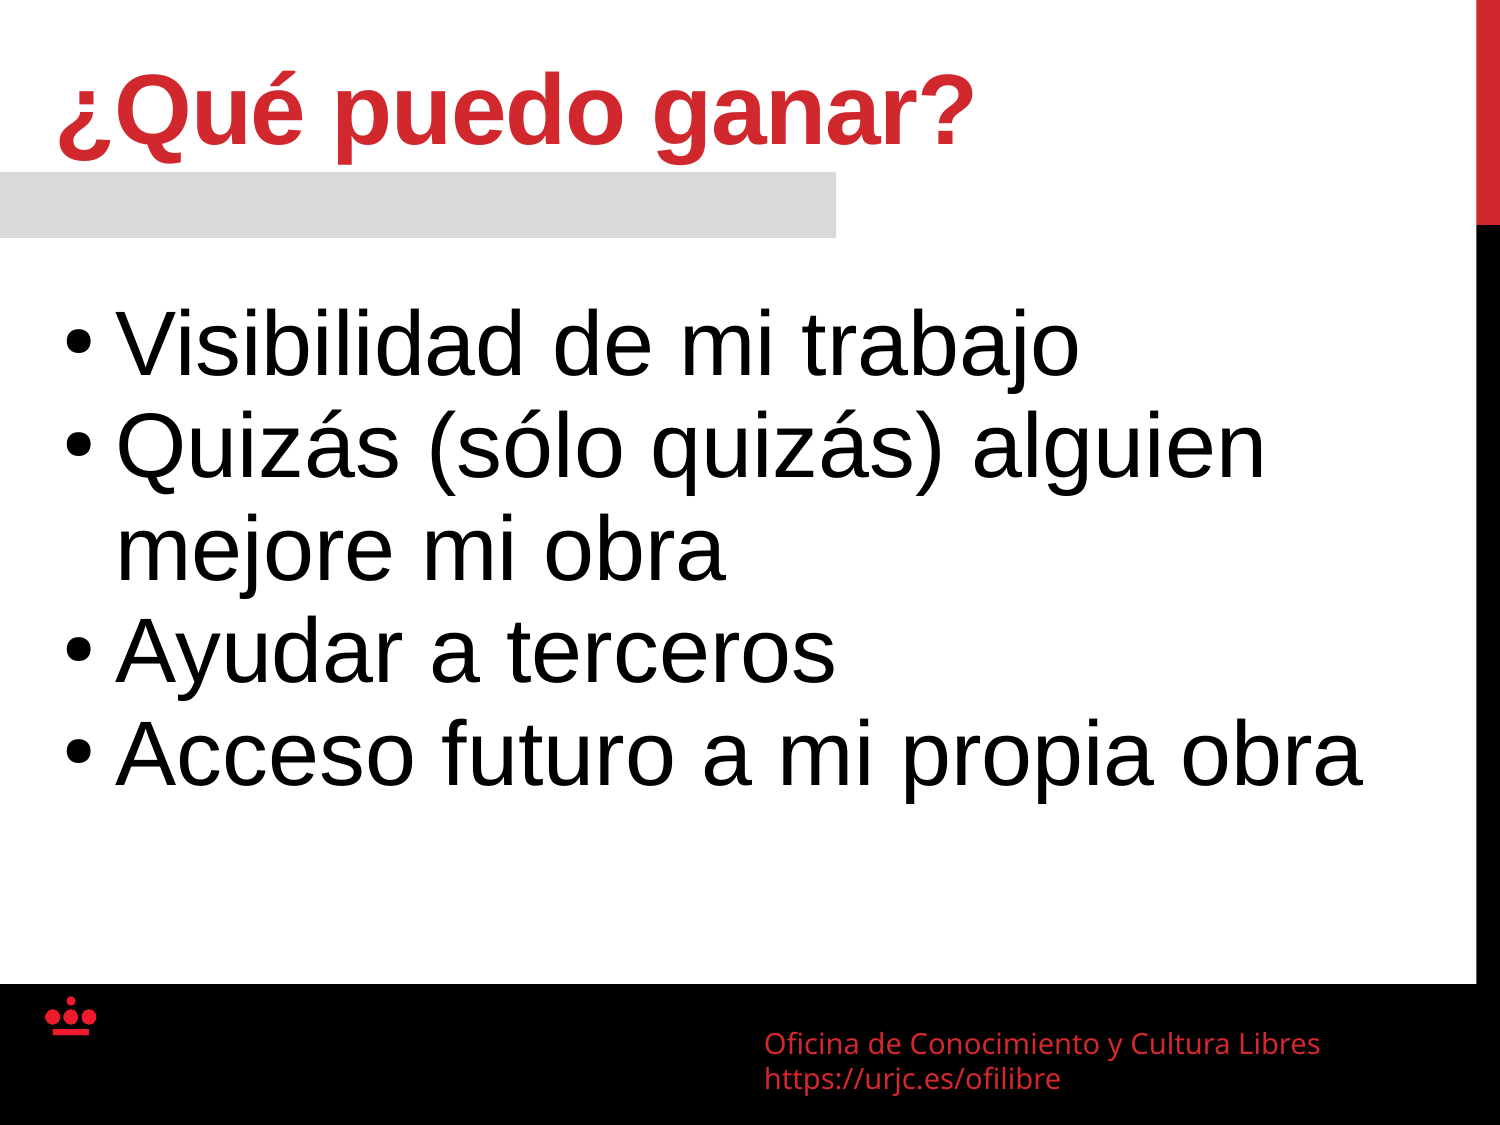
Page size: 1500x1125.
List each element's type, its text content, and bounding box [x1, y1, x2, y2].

text_box [0, 171, 837, 238]
title [75, 172, 1026, 250]
picture [45, 996, 341, 1111]
text_box [0, 984, 1500, 1125]
text_box Oficina de Conocimiento y Cultura Libres https://urjc.es/ofilibre [748, 1017, 1500, 1125]
text_box Visibilidad de mi trabajo Quizás (sólo quizás) alguien mejore mi obra Ayudar a terceros Acceso futuro a mi propia obra [30, 285, 1441, 870]
text_box ¿Qué puedo ganar? [39, 24, 1366, 172]
